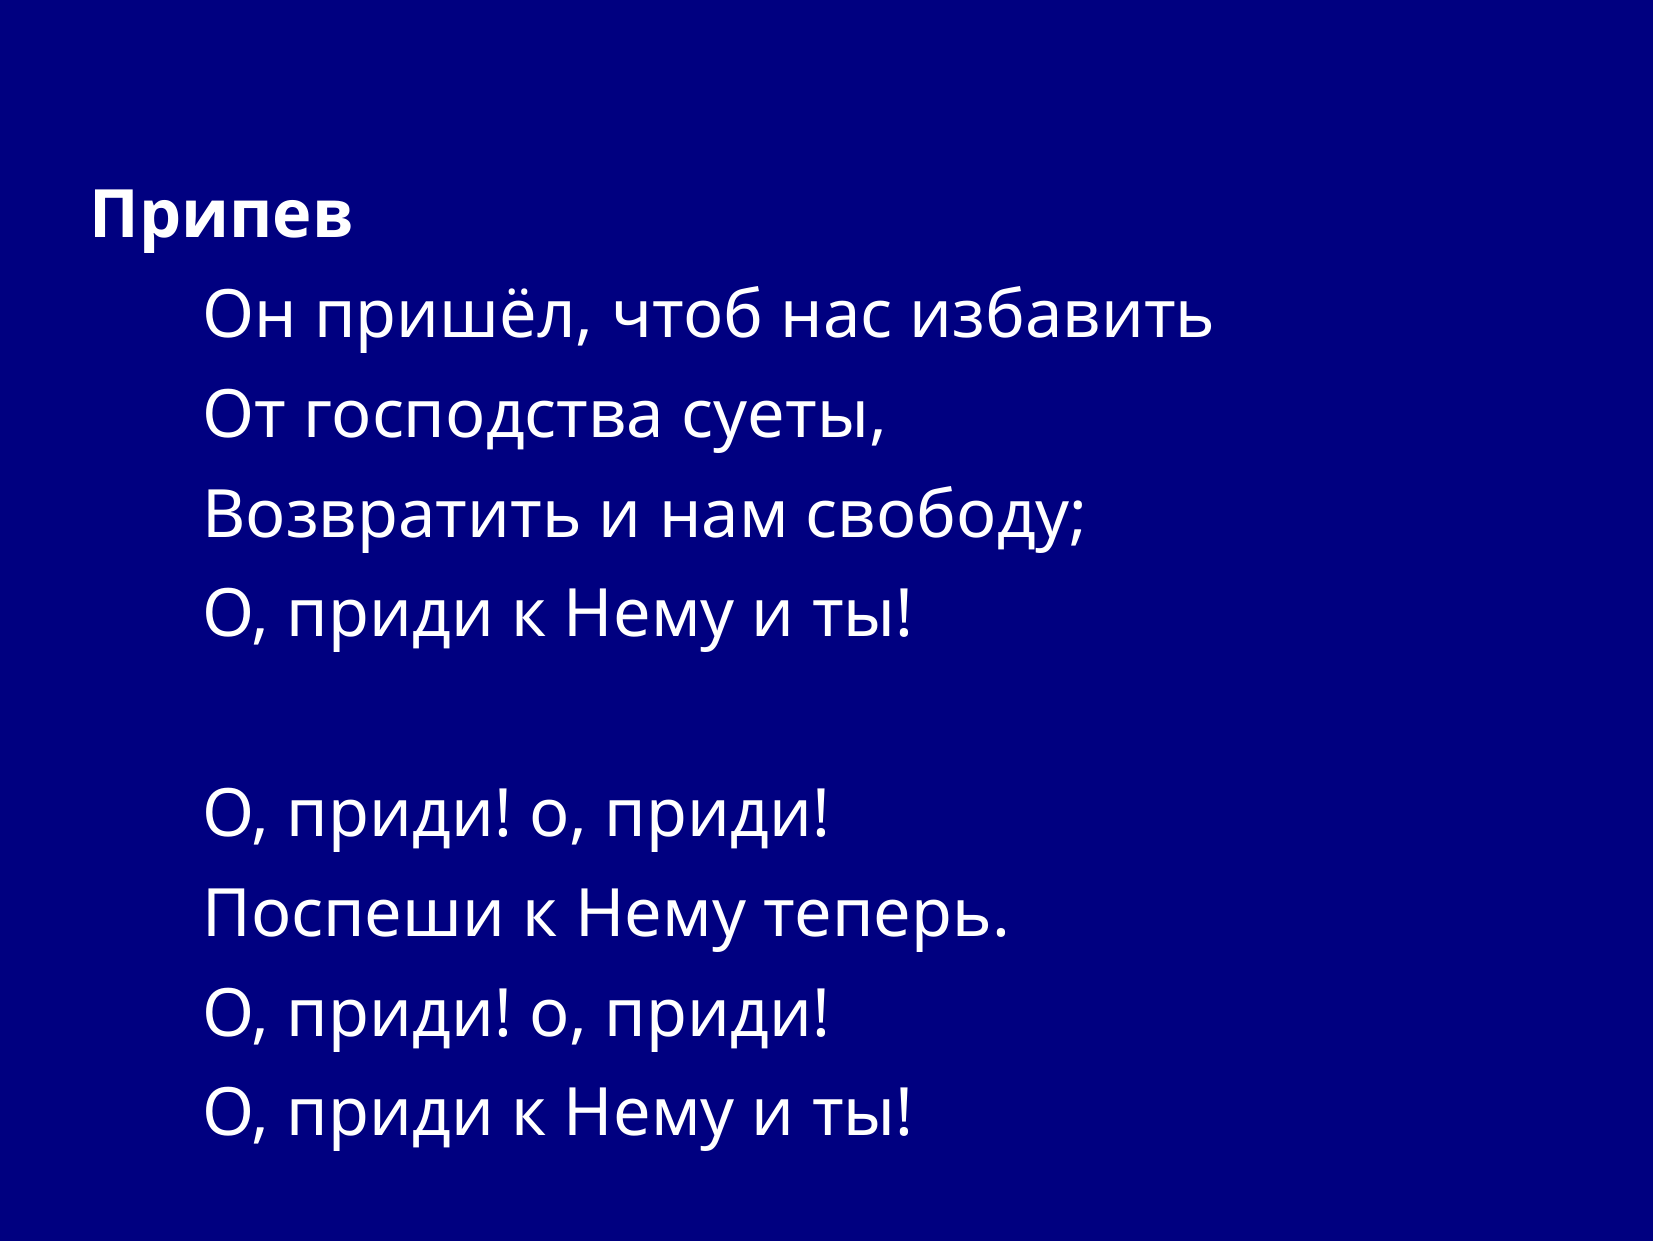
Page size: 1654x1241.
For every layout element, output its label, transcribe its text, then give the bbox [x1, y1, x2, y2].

text_box Припев Он пришёл, чтоб нас избавить От господства суеты, Возвратить и нам свободу; О, приди к Нему и ты! О, приди! о, приди! Поспеши к Нему теперь. О, приди! о, приди! О, приди к Нему и ты! [75, 150, 1576, 1163]
